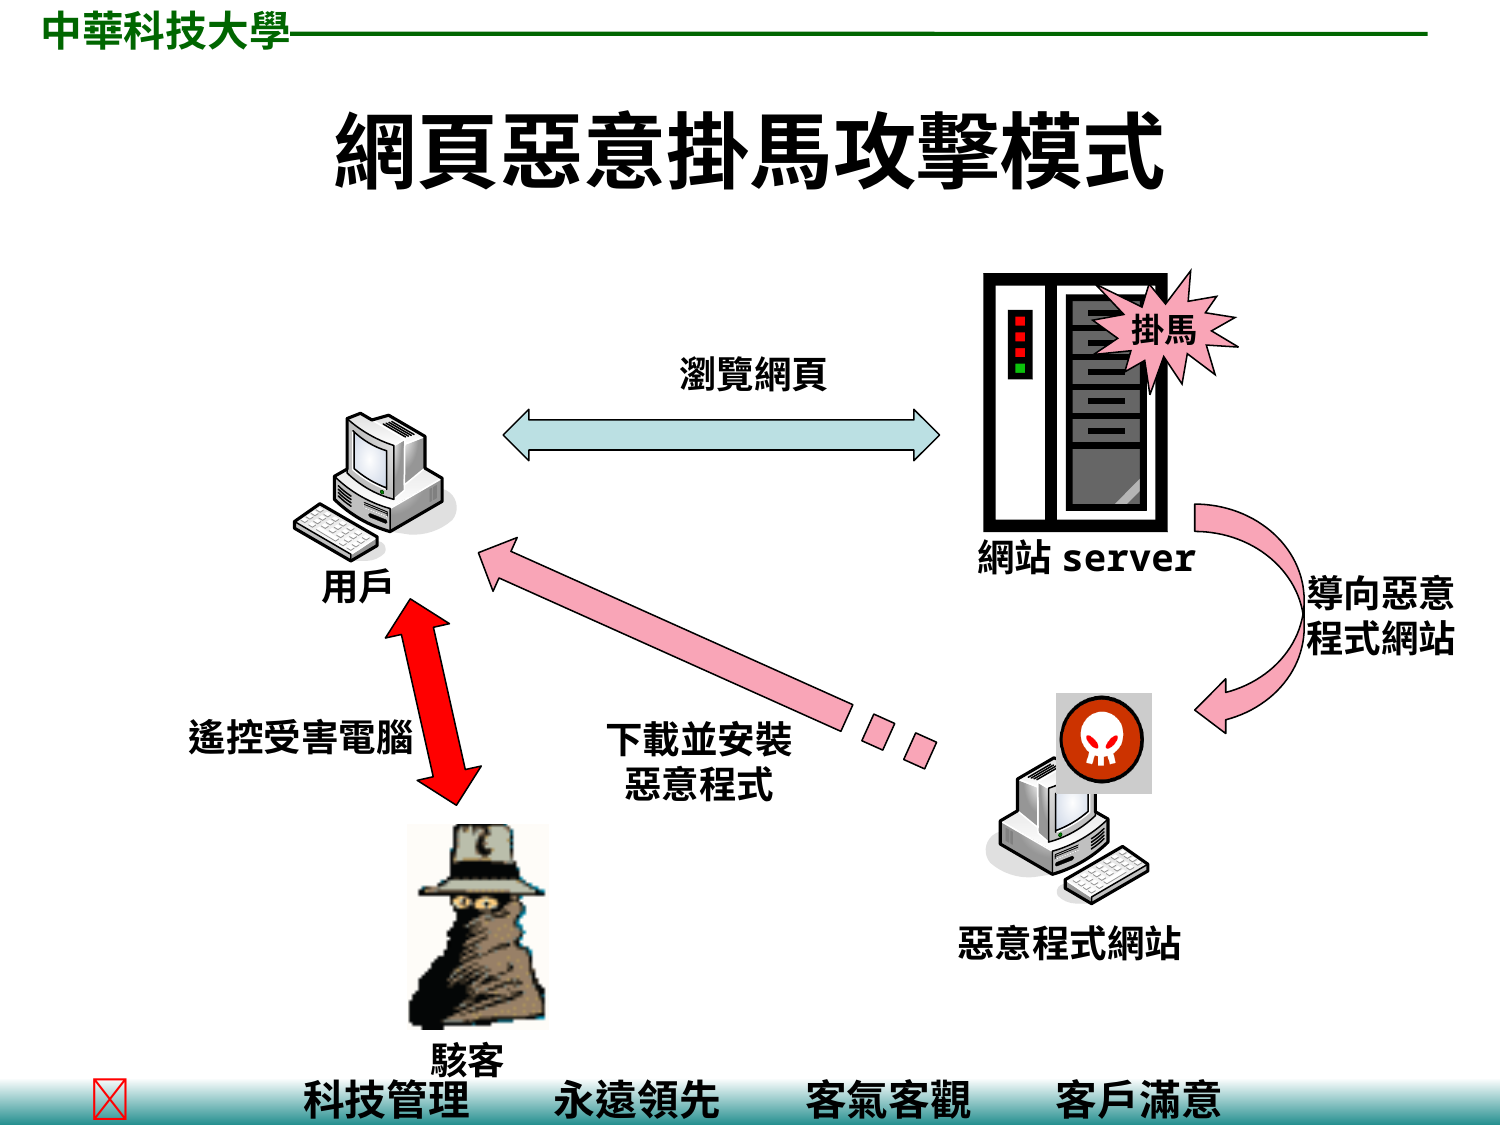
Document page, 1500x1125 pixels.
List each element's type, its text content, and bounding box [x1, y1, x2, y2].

text_box 下載並安裝 惡意程式 [590, 708, 809, 814]
text_box 導向惡意 程式網站 [1291, 562, 1472, 668]
text_box [503, 409, 940, 461]
text_box 瀏覽網頁 [664, 343, 845, 404]
text_box 網頁惡意掛馬攻擊模式 [75, 45, 1425, 233]
picture [407, 825, 549, 1030]
text_box 掛馬 [1092, 270, 1239, 395]
text_box 用戶 [305, 555, 412, 616]
text_box 駭客 [415, 1029, 521, 1090]
chart [290, 409, 460, 565]
text_box 遙控受害電腦 [173, 706, 430, 767]
text_box 網站server [962, 526, 1181, 587]
text_box [1194, 504, 1296, 582]
picture [1056, 693, 1152, 794]
text_box [478, 537, 853, 732]
text_box 惡意程式網站 [941, 912, 1198, 973]
text_box [385, 599, 482, 806]
picture [983, 270, 1171, 526]
text_box [861, 714, 895, 751]
text_box [903, 732, 937, 769]
chart [983, 752, 1152, 908]
text_box [1194, 645, 1295, 734]
